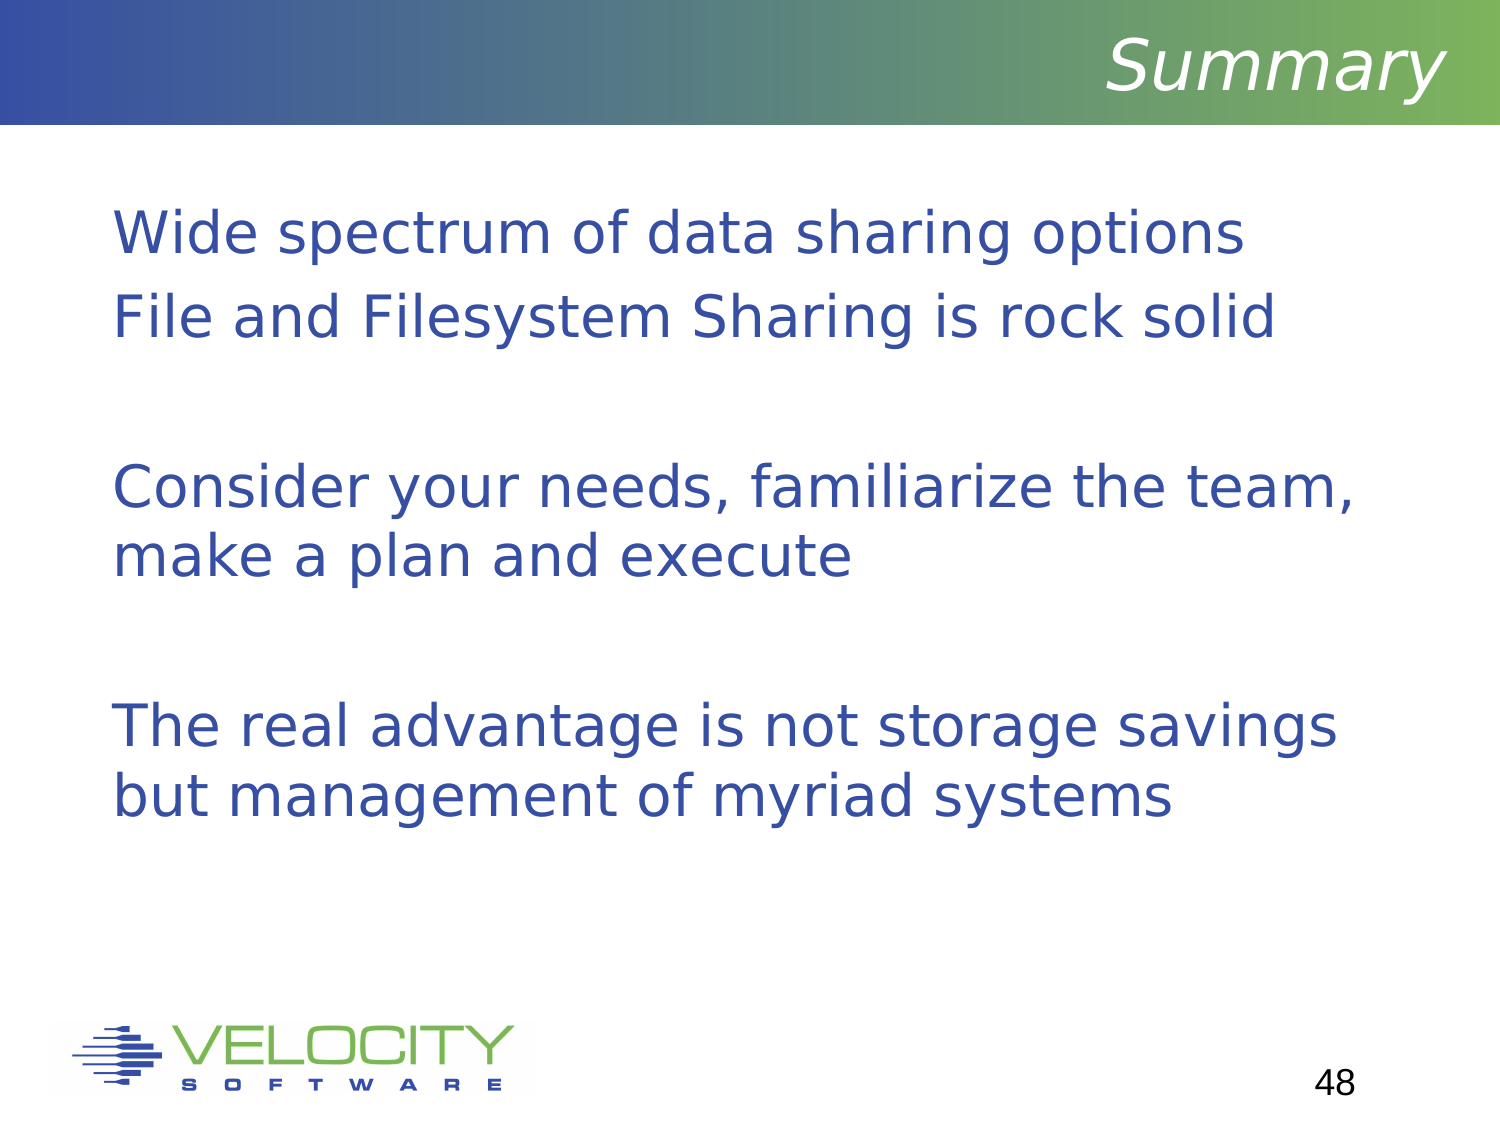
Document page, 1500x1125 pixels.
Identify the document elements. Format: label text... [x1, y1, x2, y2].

list Wide spectrum of data sharing options File and Filesystem Sharing is rock solid Consider your needs, familiarize the team, make a plan and execute The real advantage is not storage savings but management of myriad systems [70, 187, 1438, 1005]
picture [50, 1021, 538, 1094]
title Summary [62, 12, 1463, 113]
